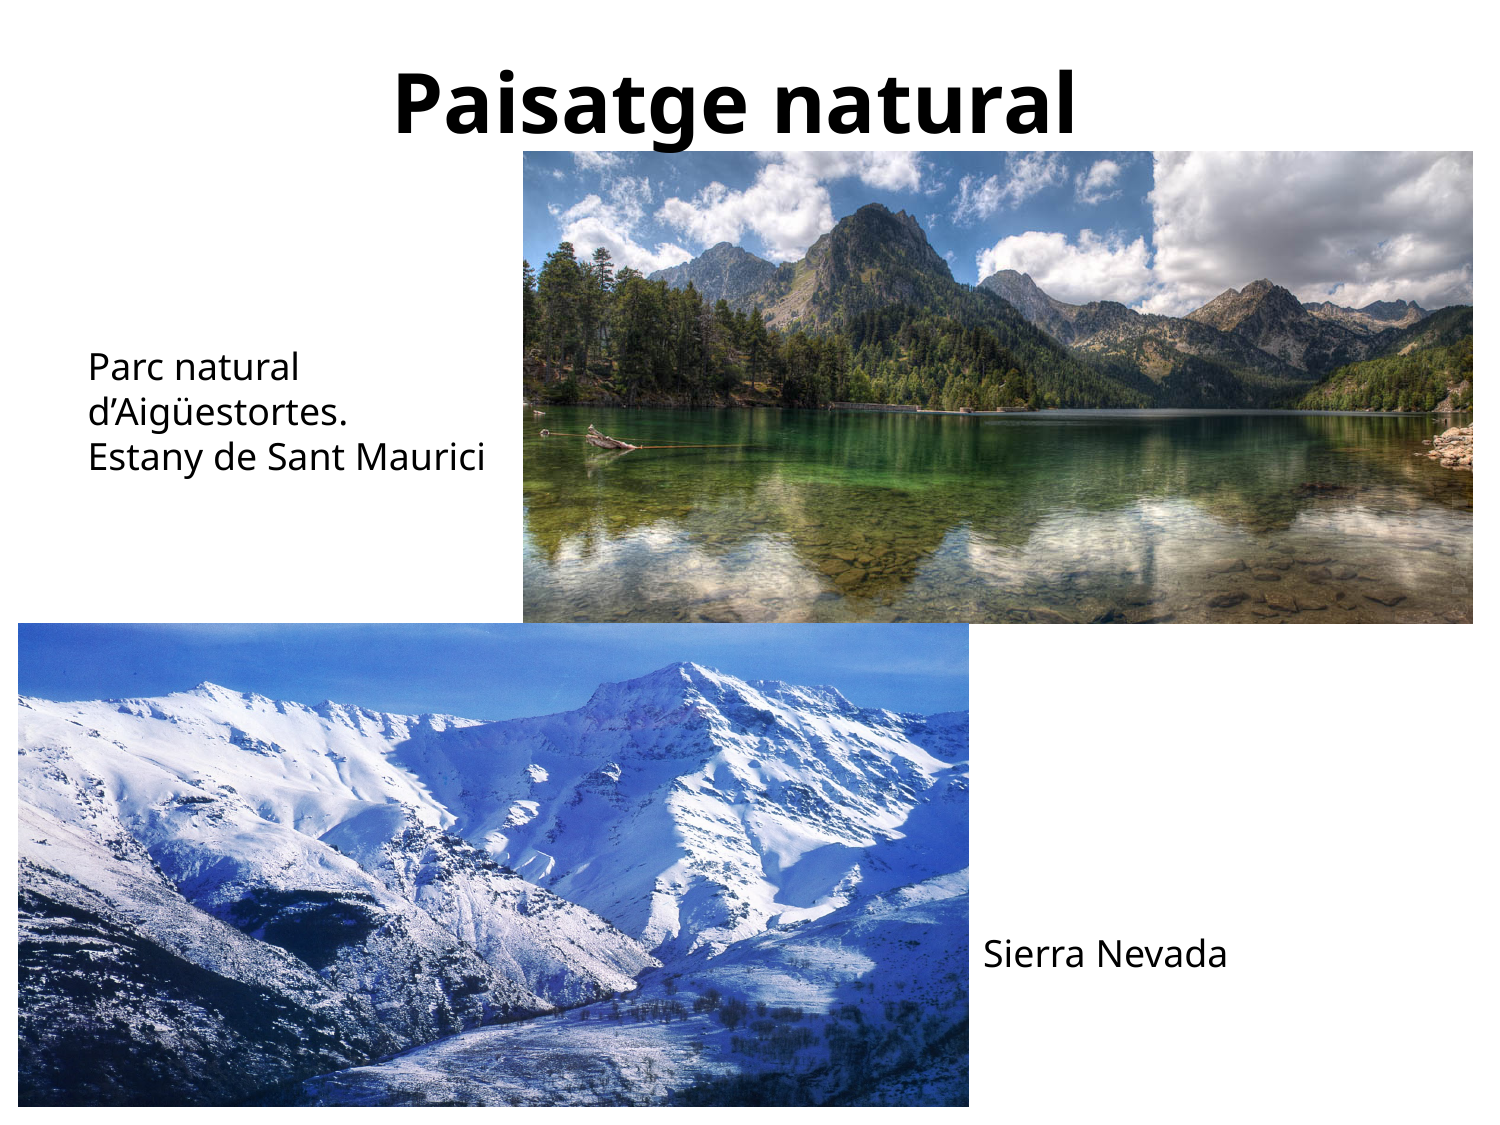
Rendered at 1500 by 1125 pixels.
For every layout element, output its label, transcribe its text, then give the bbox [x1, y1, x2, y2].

text_box Sierra Nevada [968, 922, 1473, 984]
text_box Paisatge natural [45, 43, 1448, 160]
text_box Parc natural d’Aigüestortes. Estany de Sant Maurici [72, 335, 580, 487]
picture [18, 152, 1473, 1107]
